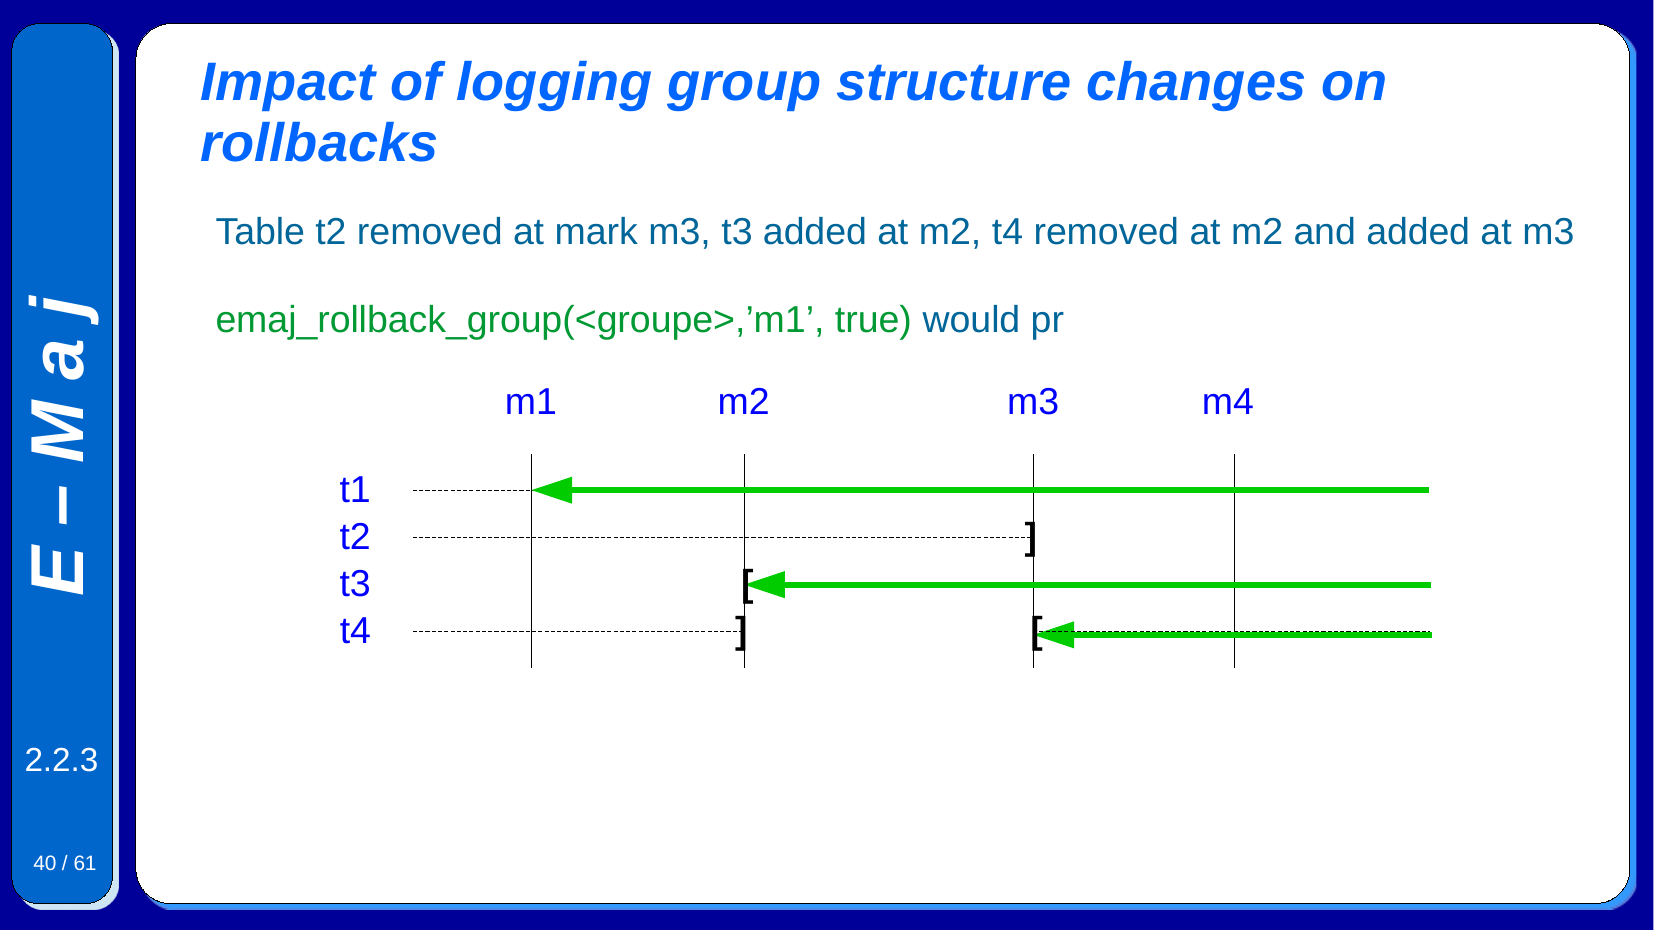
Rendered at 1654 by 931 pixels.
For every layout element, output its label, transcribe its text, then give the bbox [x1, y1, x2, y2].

text_box m1 [490, 373, 572, 430]
text_box ] [720, 602, 763, 660]
text_box t3 [324, 555, 386, 602]
title Impact of logging group structure changes on rollbacks [200, 34, 1575, 191]
text_box Table t2 removed at mark m3, t3 added at m2, t4 removed at m2 and added at m3 [200, 203, 1601, 260]
text_box [ [726, 555, 769, 612]
text_box t1 [324, 460, 386, 507]
text_box m3 [992, 373, 1074, 430]
text_box m2 [702, 373, 785, 430]
text_box [ [1015, 602, 1058, 660]
text_box t2 [324, 507, 386, 555]
text_box m4 [1187, 373, 1269, 430]
text_box ] [1009, 507, 1053, 565]
text_box emaj_rollback_group(<groupe>,’m1’, true) would pr [200, 291, 1188, 349]
text_box t4 [324, 602, 386, 660]
